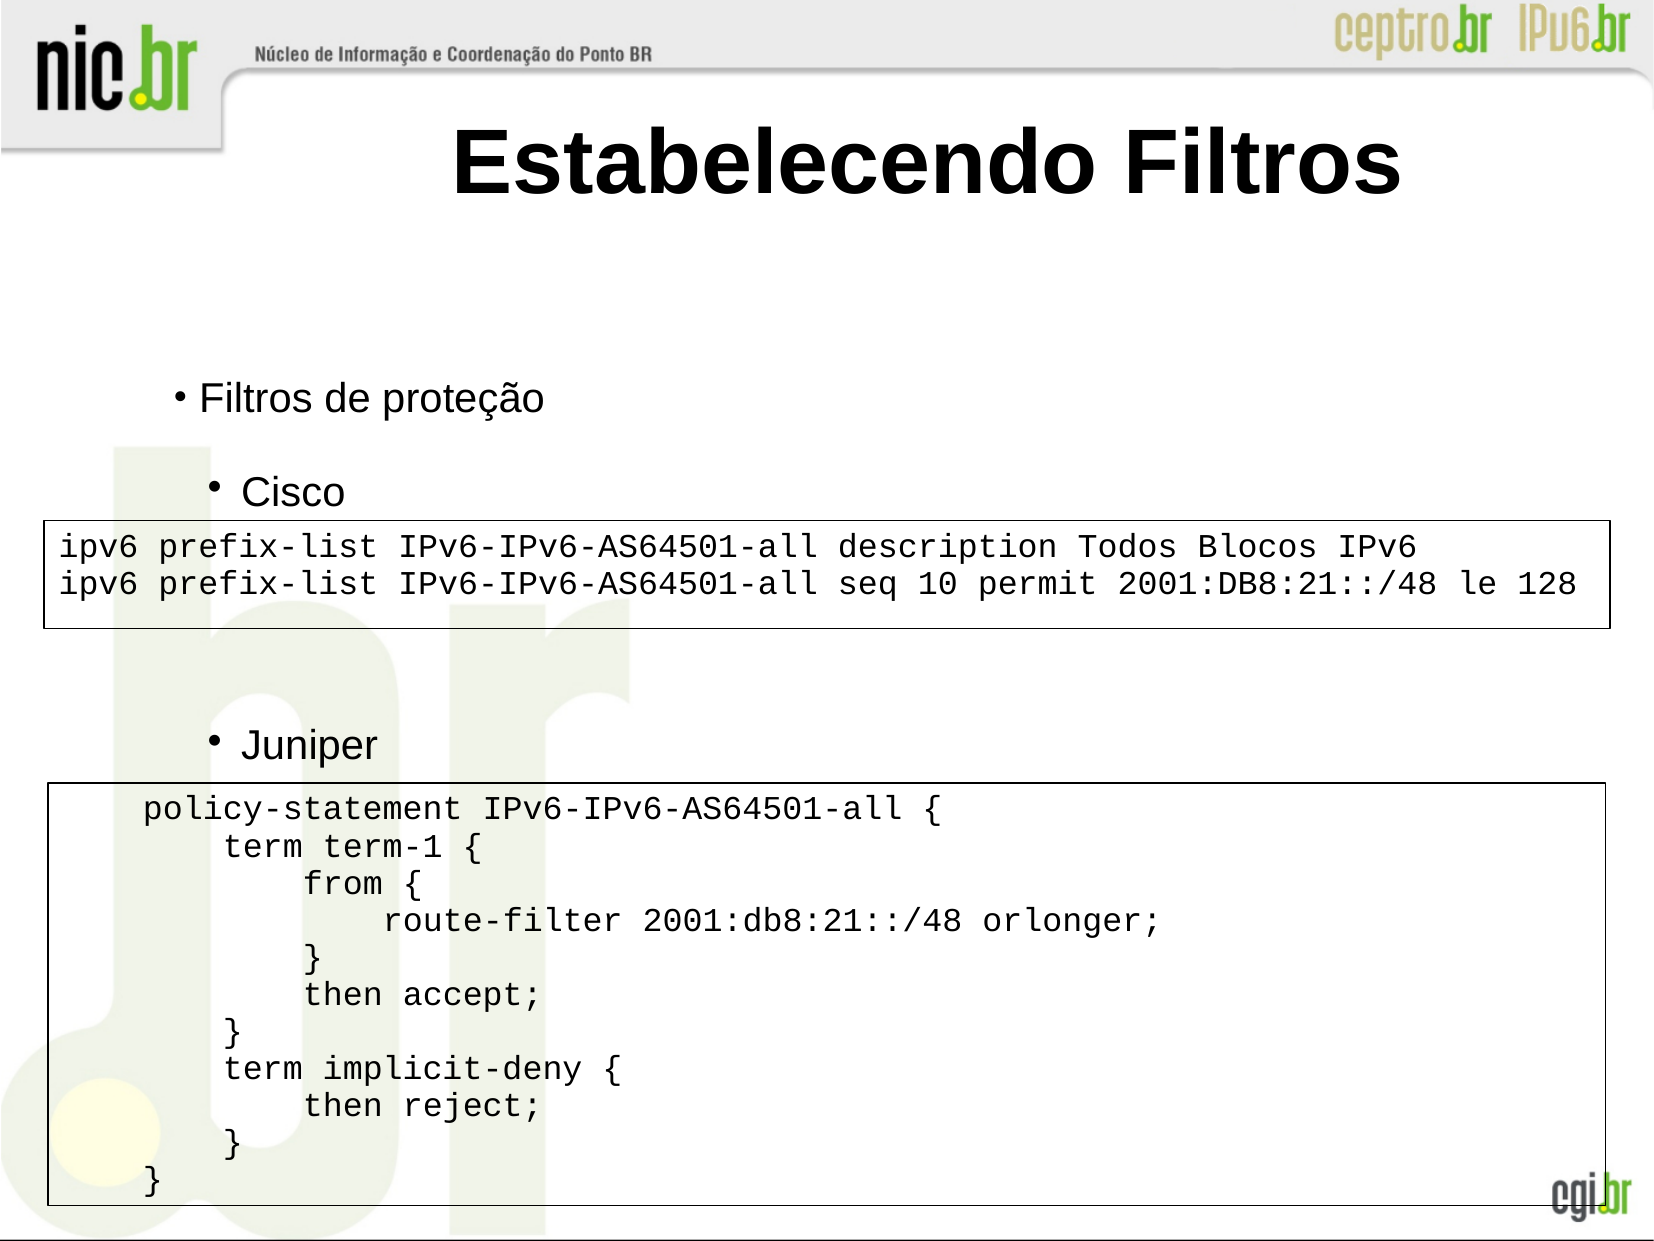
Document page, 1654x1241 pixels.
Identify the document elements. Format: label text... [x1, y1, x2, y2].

picture [0, 0, 1654, 1241]
text_box Estabelecendo Filtros [190, 97, 1654, 216]
text_box policy-statement IPv6-IPv6-AS64501-all { term term-1 { from { route-filter 2001:db8:21::/48 orlonger; } then accept; } term implicit-deny { then reject; } } [48, 783, 1606, 1206]
text_box Filtros de proteção Cisco Juniper [158, 360, 1496, 502]
text_box ipv6 prefix-list IPv6-IPv6-AS64501-all description Todos Blocos IPv6 ipv6 prefix-list IPv6-IPv6-AS64501-all seq 10 permit 2001:DB8:21::/48 le 128 [43, 520, 1610, 629]
